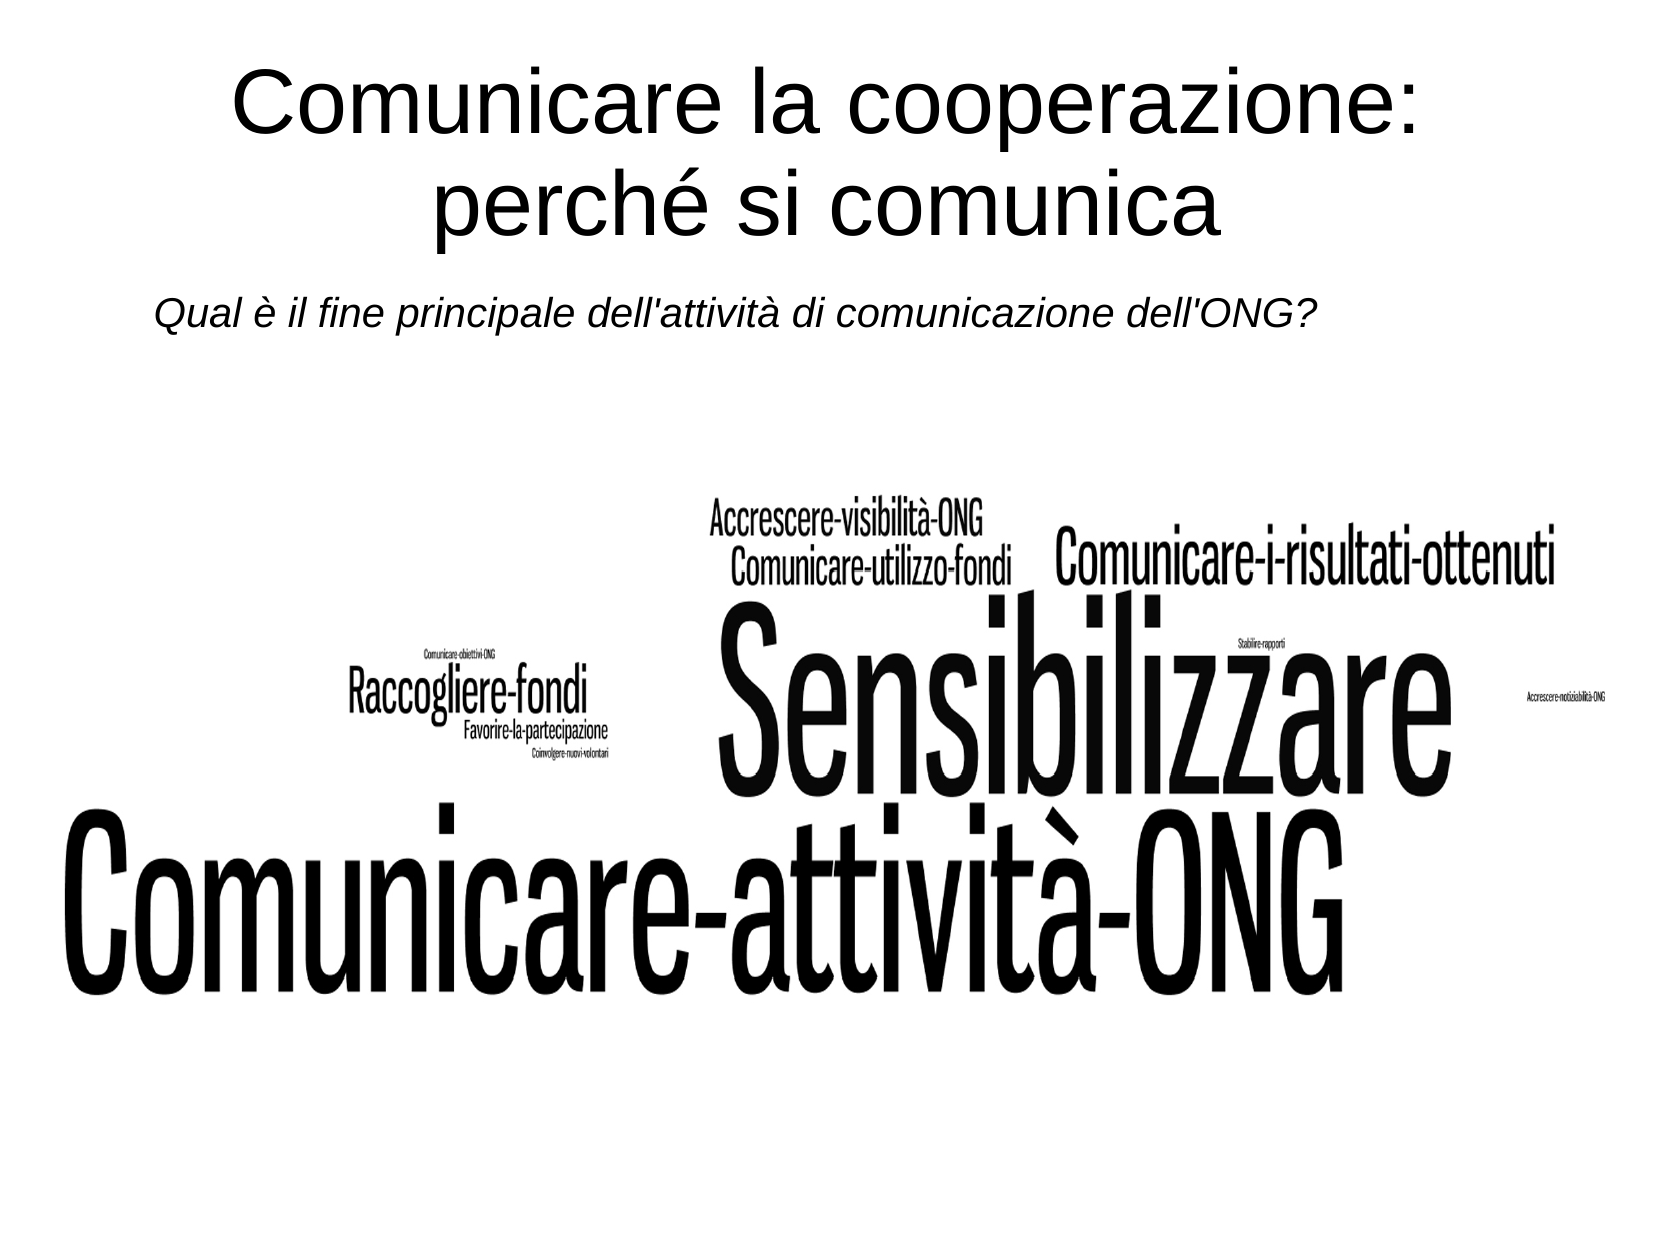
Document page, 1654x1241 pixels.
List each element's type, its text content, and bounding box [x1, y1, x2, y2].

picture [55, 368, 1614, 1182]
title Comunicare la cooperazione: perché si comunica [82, 49, 1571, 257]
list Qual è il fine principale dell'attività di comunicazione dell'ONG? [82, 290, 1571, 368]
